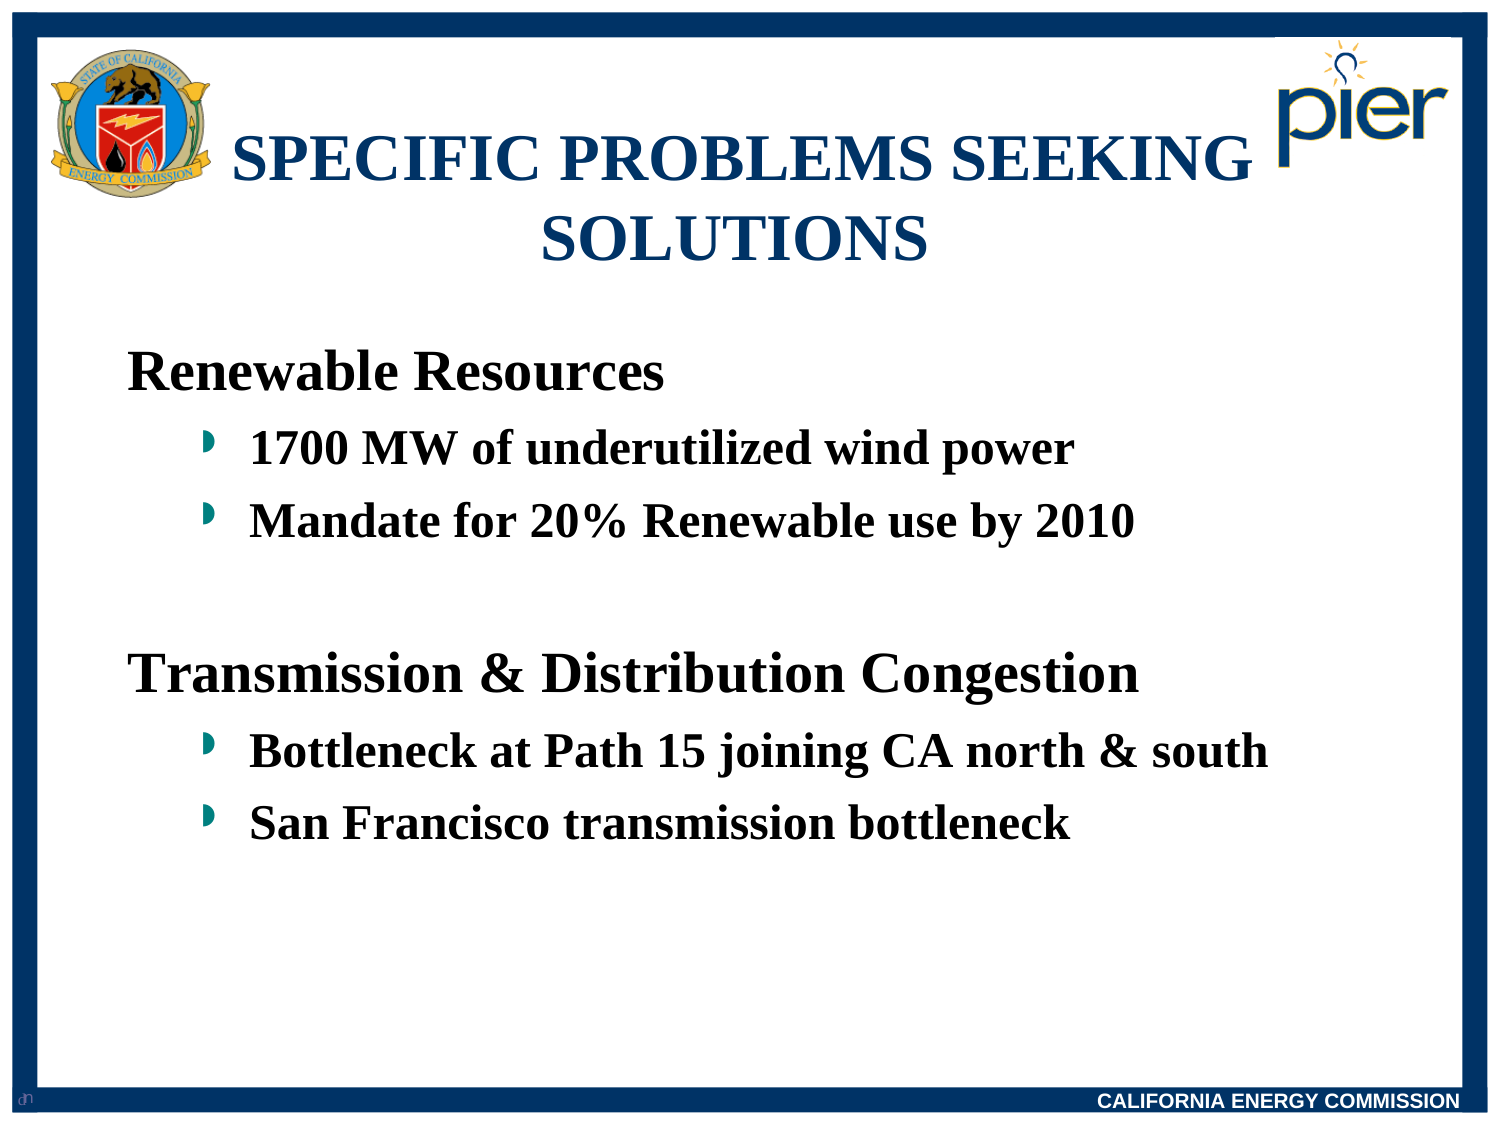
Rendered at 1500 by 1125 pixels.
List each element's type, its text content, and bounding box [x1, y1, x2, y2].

title SPECIFIC PROBLEMS SEEKING SOLUTIONS [106, 99, 1382, 288]
list Renewable Resources 1700 MW of underutilized wind power Mandate for 20% Renewable use by 2010 Transmission & Distribution Congestion Bottleneck at Path 15 joining CA north & south San Francisco transmission bottleneck [112, 324, 1388, 1040]
picture [1275, 37, 1451, 171]
picture [50, 49, 211, 198]
